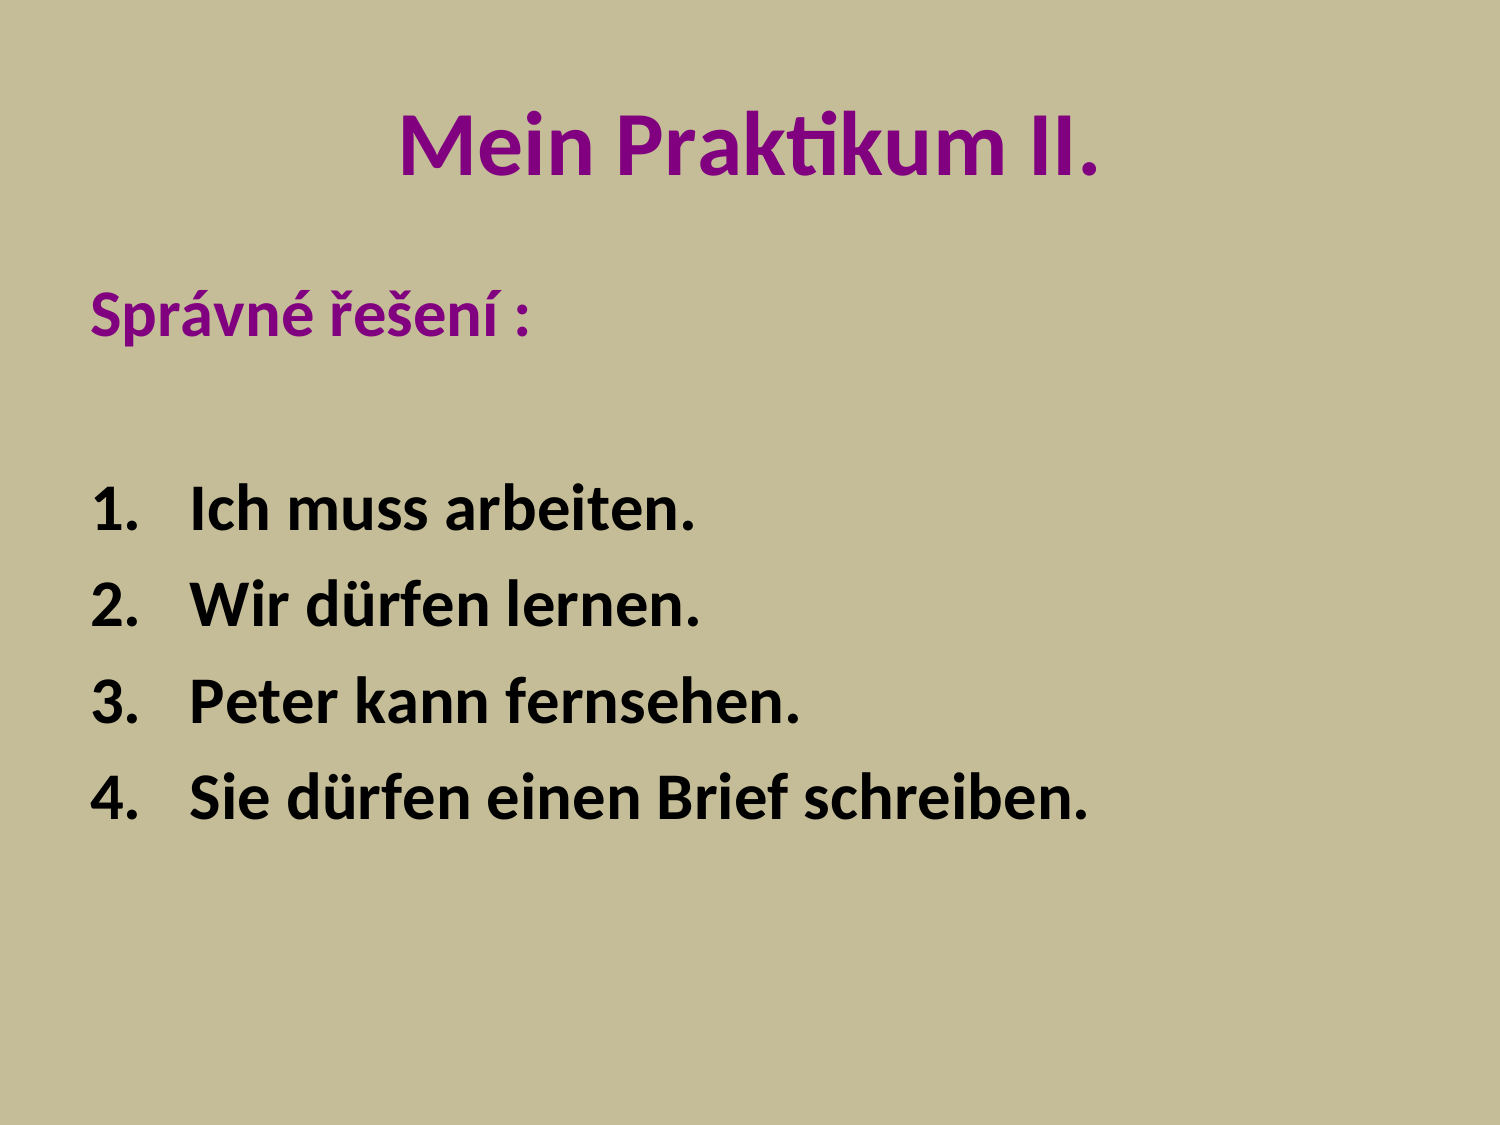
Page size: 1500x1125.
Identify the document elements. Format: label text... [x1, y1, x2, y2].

title Mein Praktikum II. [75, 45, 1426, 233]
list Správné řešení : Ich muss arbeiten. Wir dürfen lernen. Peter kann fernsehen. Sie dürfen einen Brief schreiben. [75, 262, 1426, 1006]
